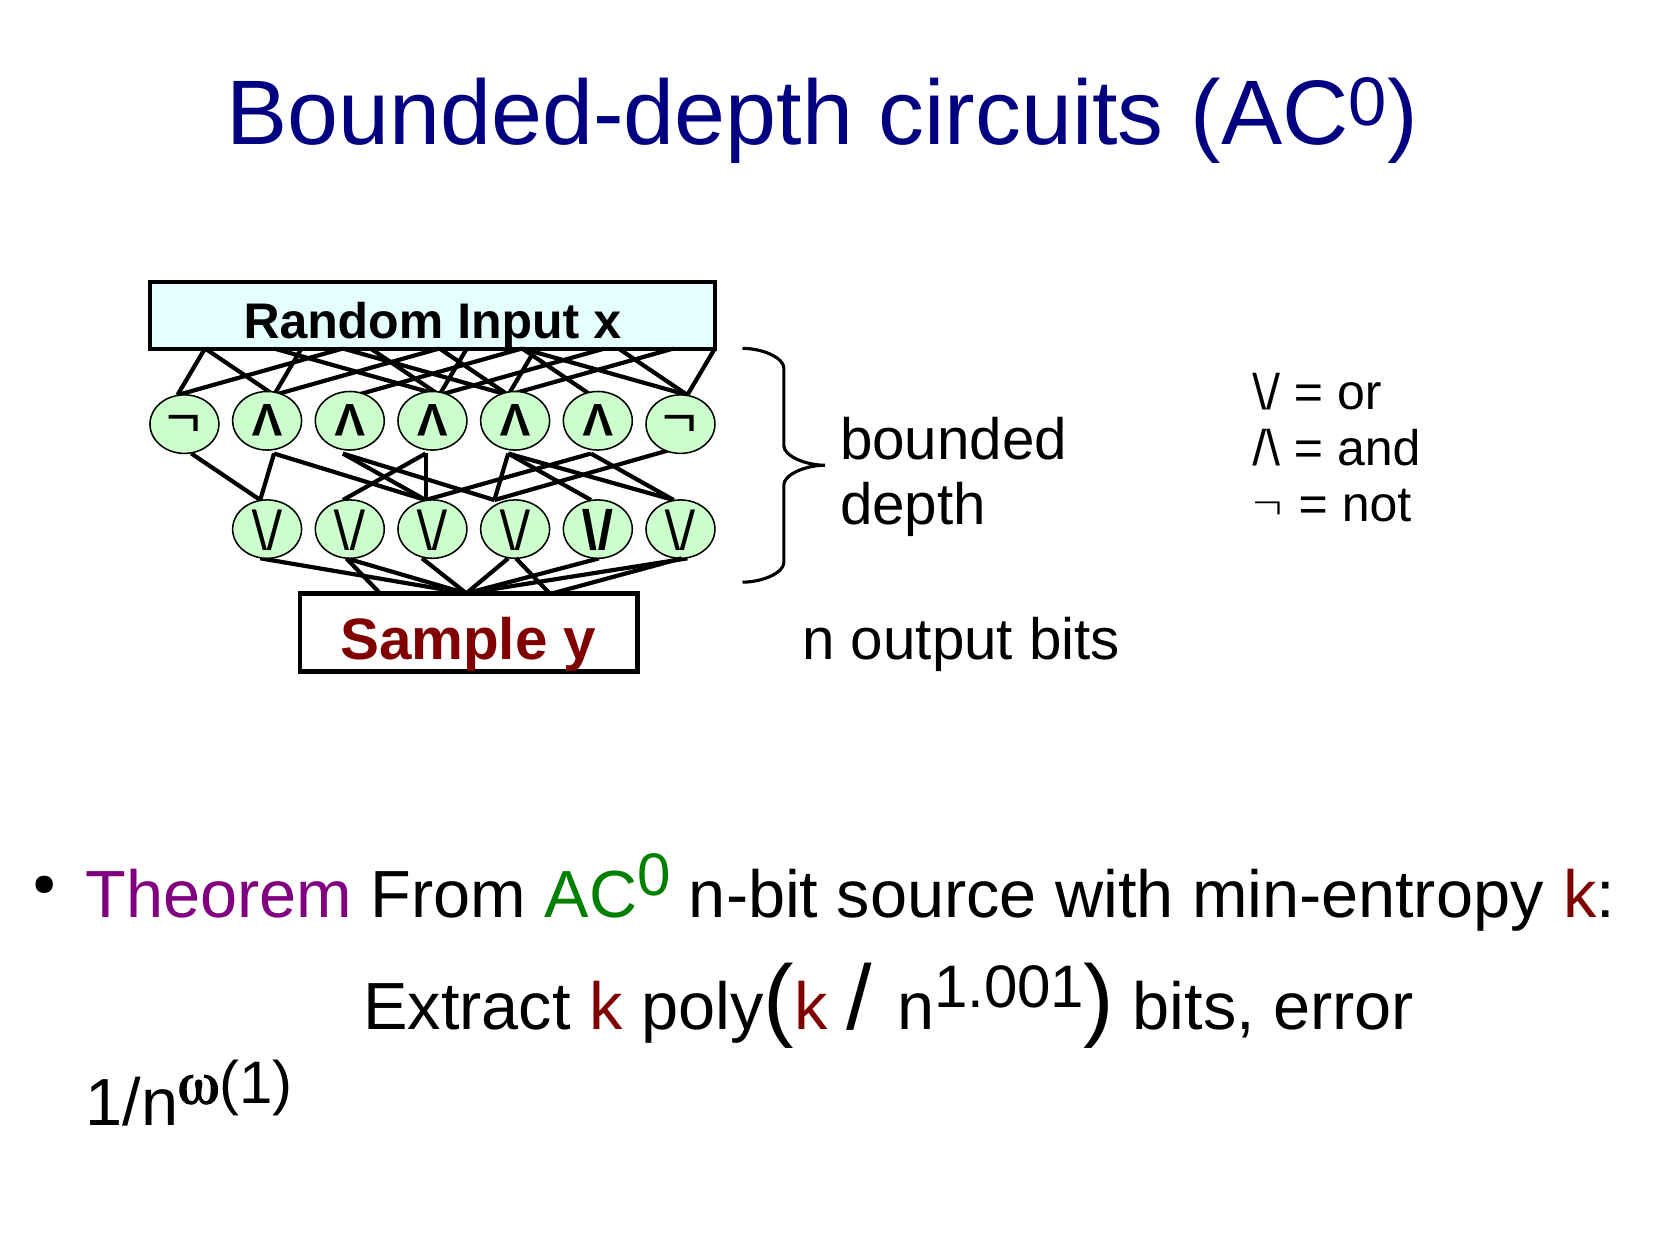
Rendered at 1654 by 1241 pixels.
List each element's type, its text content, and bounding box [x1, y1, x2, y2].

text_box /\ [397, 499, 467, 559]
text_box Sample y [299, 593, 638, 672]
text_box V [232, 391, 302, 451]
text_box \/ = or /\ = and  = not [1237, 357, 1463, 545]
text_box /\ [232, 499, 302, 559]
text_box /\ [646, 499, 715, 559]
list Theorem From AC0 n-bit source with min-entropy k: Extract k poly(k / n1.001) bits, error 1/nw(1) [0, 187, 1654, 1238]
text_box V [397, 391, 467, 451]
text_box Random Input x [149, 282, 715, 350]
text_box  [149, 394, 219, 454]
text_box /\ [480, 499, 550, 559]
text_box V [480, 391, 550, 451]
text_box V [563, 391, 633, 451]
title Bounded-depth circuits (AC0) [131, 37, 1538, 188]
text_box n output bits [787, 599, 1163, 680]
text_box /\ [315, 499, 385, 559]
text_box  [646, 394, 715, 454]
text_box bounded depth [825, 399, 1129, 545]
text_box V [315, 391, 385, 451]
text_box /\ [563, 499, 633, 559]
